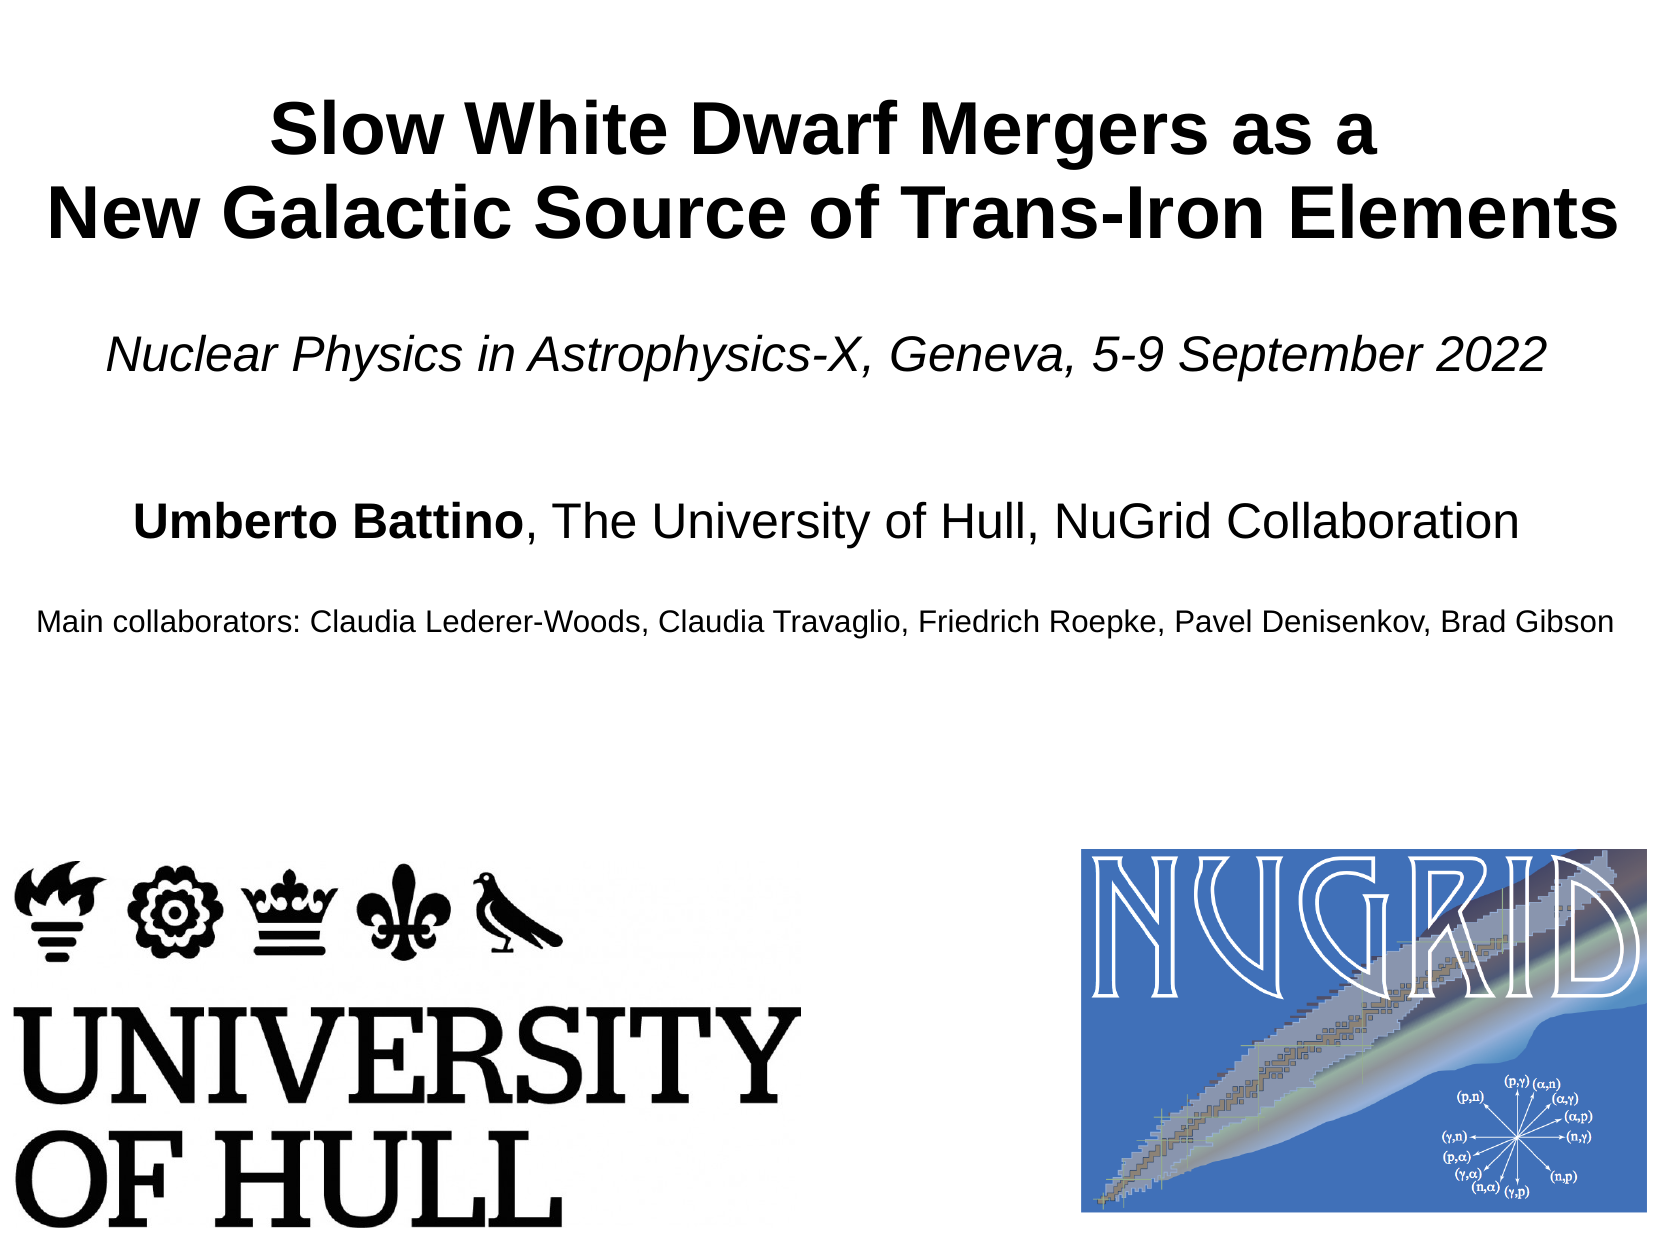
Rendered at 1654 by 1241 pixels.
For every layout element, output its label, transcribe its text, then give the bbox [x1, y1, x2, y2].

picture [13, 861, 801, 1228]
picture [1080, 849, 1647, 1213]
title Slow White Dwarf Mergers as a New Galactic Source of Trans-Iron Elements [15, 16, 1654, 290]
subtitle Nuclear Physics in Astrophysics-X, Geneva, 5-9 September 2022 Umberto Battino, The University of Hull, NuGrid Collaboration Main collaborators: Claudia Lederer-Woods, Claudia Travaglio, Friedrich Roepke, Pavel Denisenkov, Brad Gibson [0, 290, 1654, 676]
